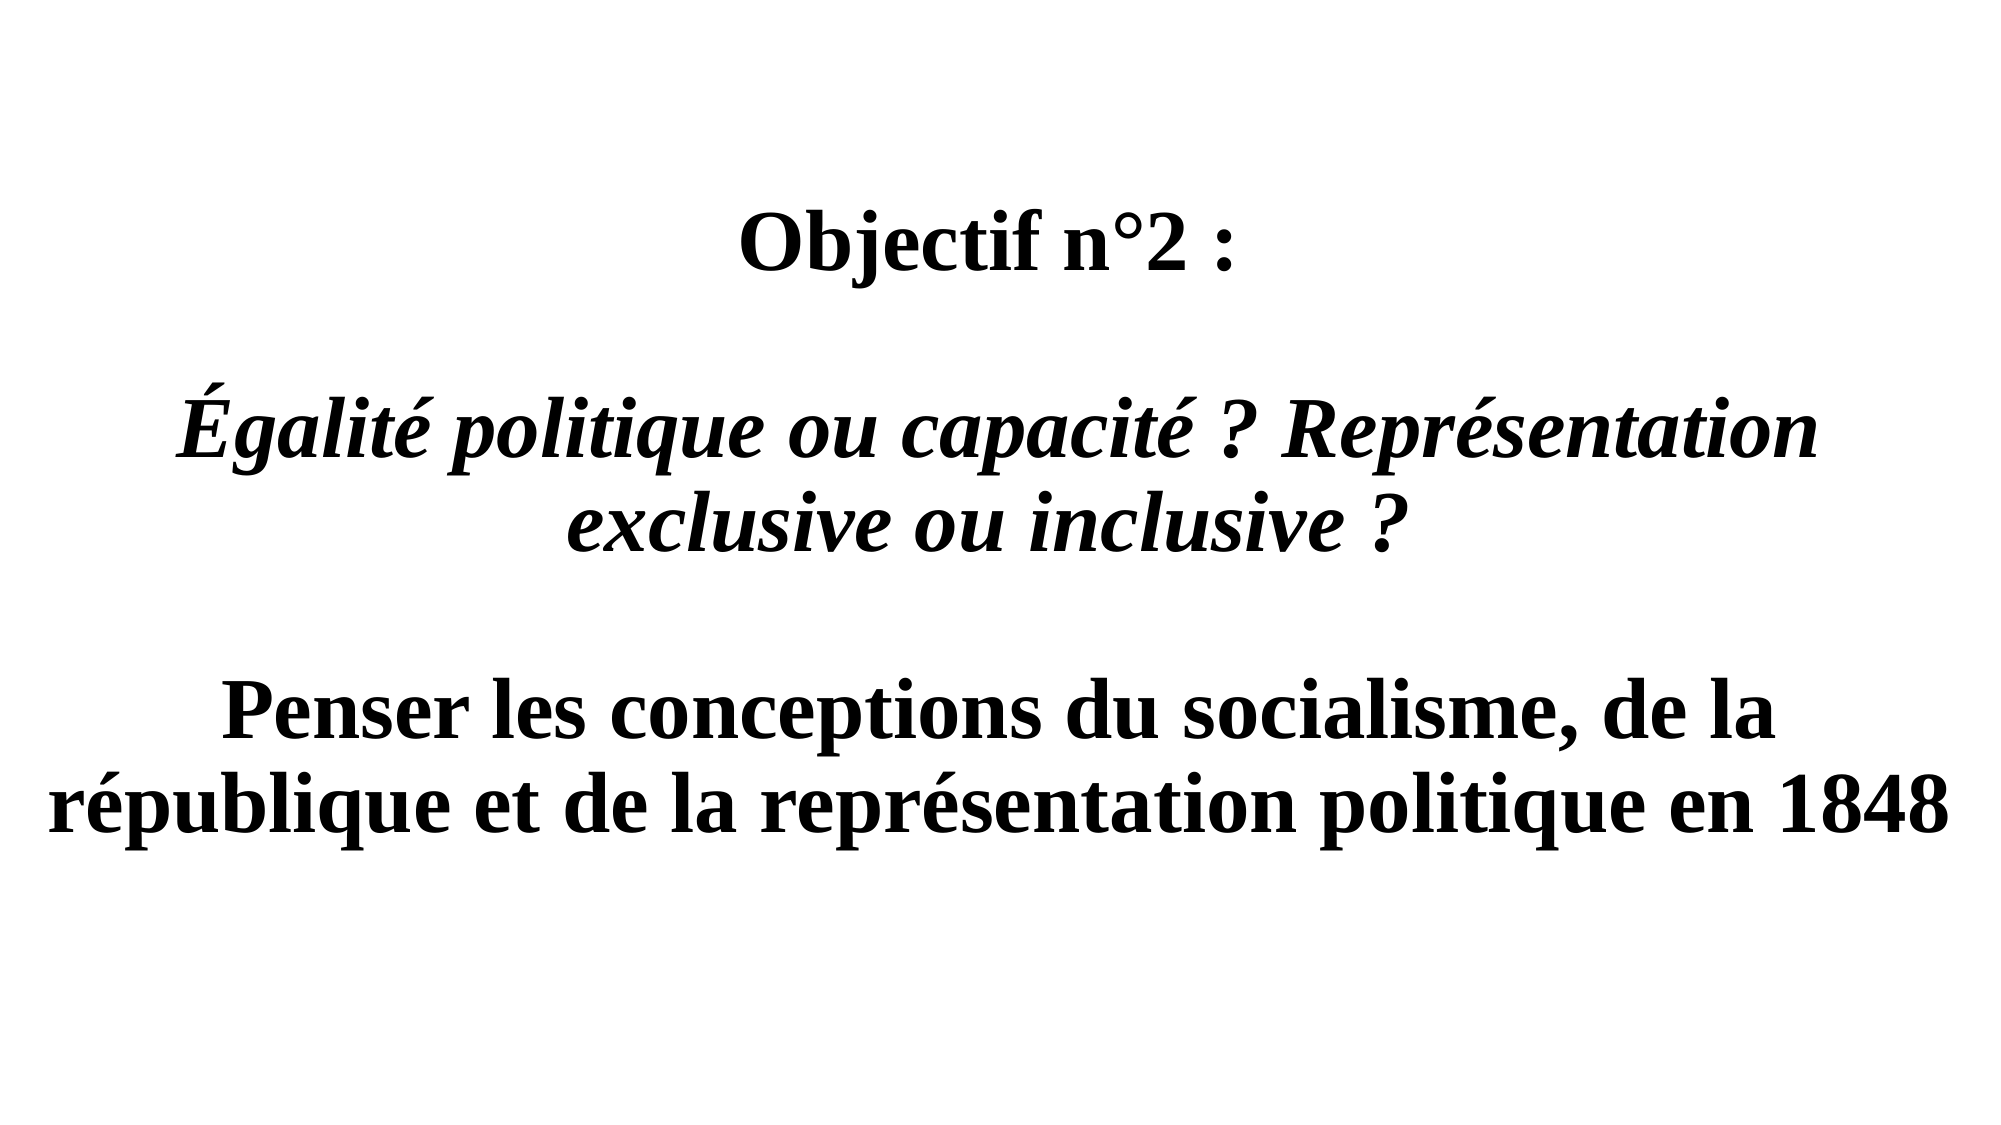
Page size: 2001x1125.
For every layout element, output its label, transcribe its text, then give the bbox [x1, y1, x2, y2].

title Objectif n°2 : Égalité politique ou capacité ? Représentation exclusive ou inclusive ? Penser les conceptions du socialisme, de la république et de la représentation politique en 1848 [0, 94, 2000, 1108]
